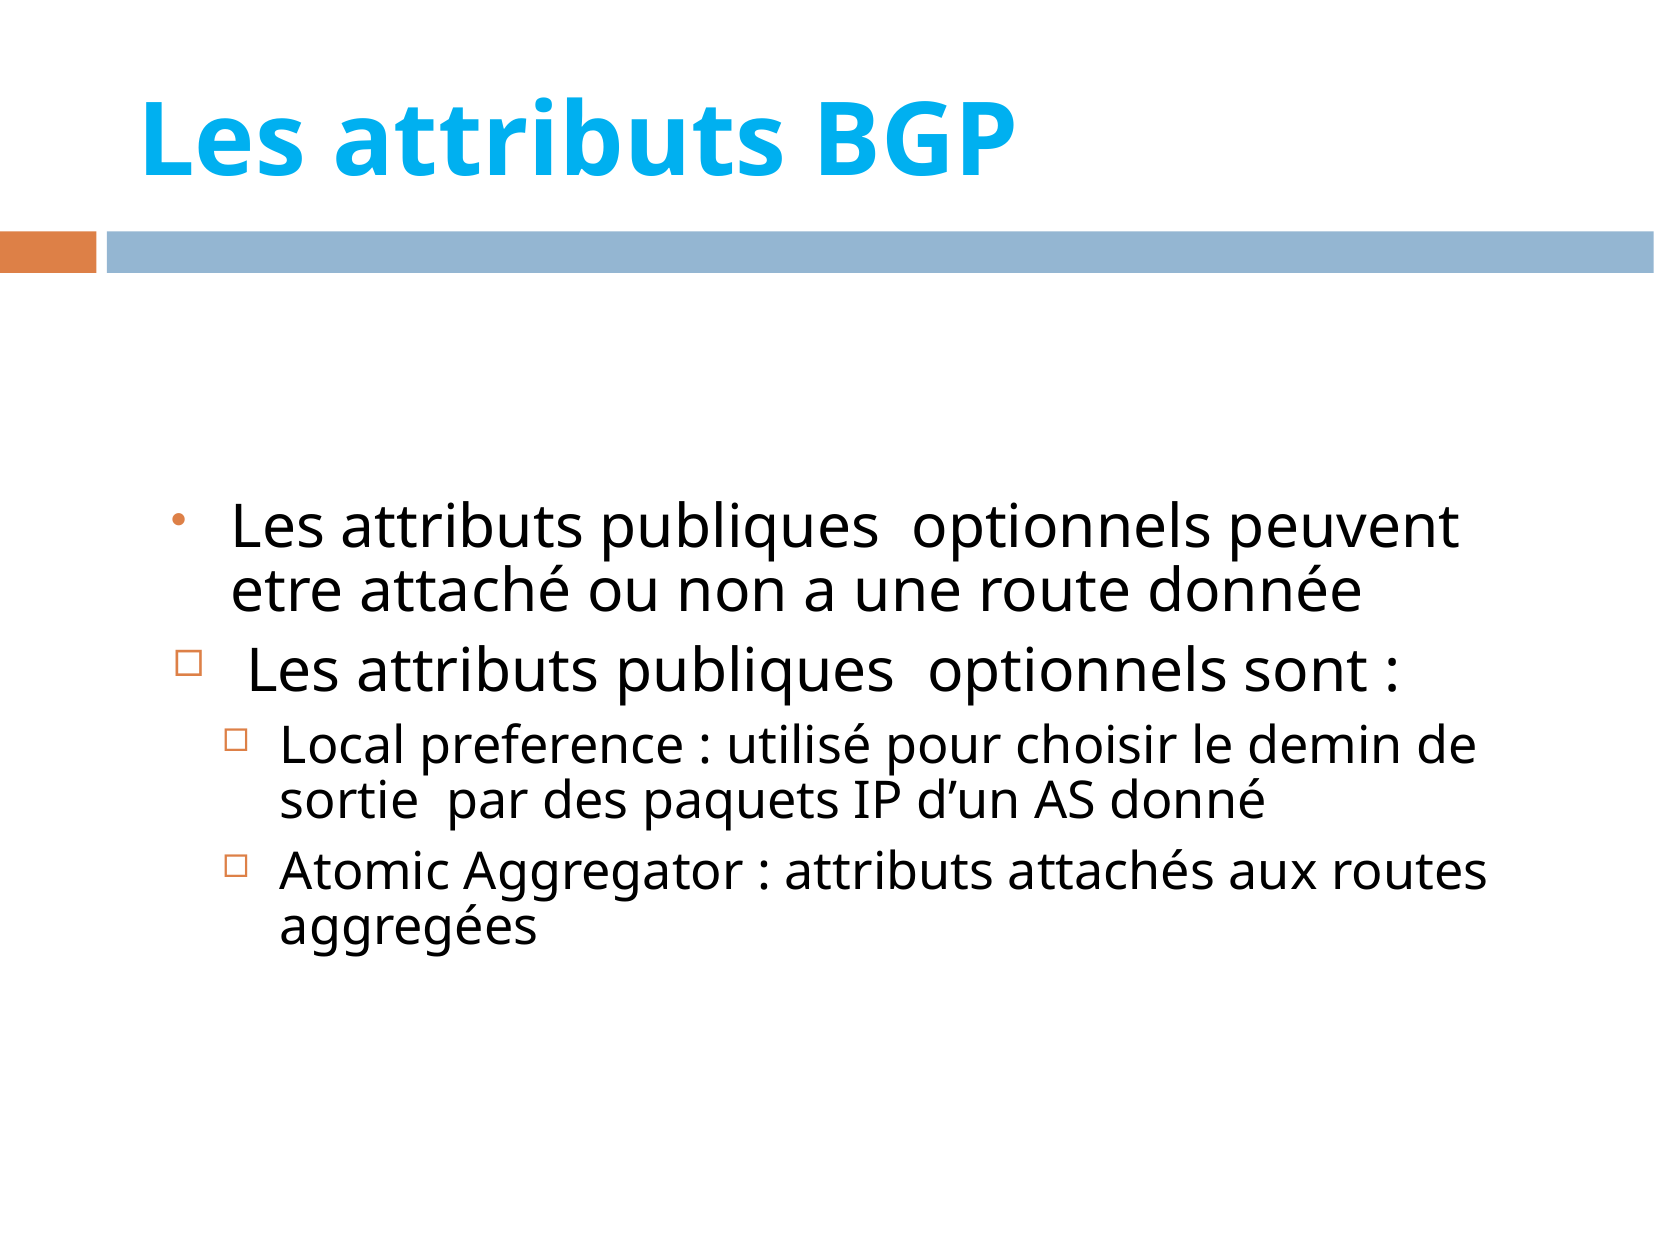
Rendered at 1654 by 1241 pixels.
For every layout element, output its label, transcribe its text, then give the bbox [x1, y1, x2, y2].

list Les attributs publiques optionnels peuvent etre attaché ou non a une route donnée Les attributs publiques optionnels sont : Local preference : utilisé pour choisir le demin de sortie par des paquets IP d’un AS donné Atomic Aggregator : attributs attachés aux routes aggregées [114, 257, 1548, 1099]
title Les attributs BGP [123, 41, 1530, 249]
